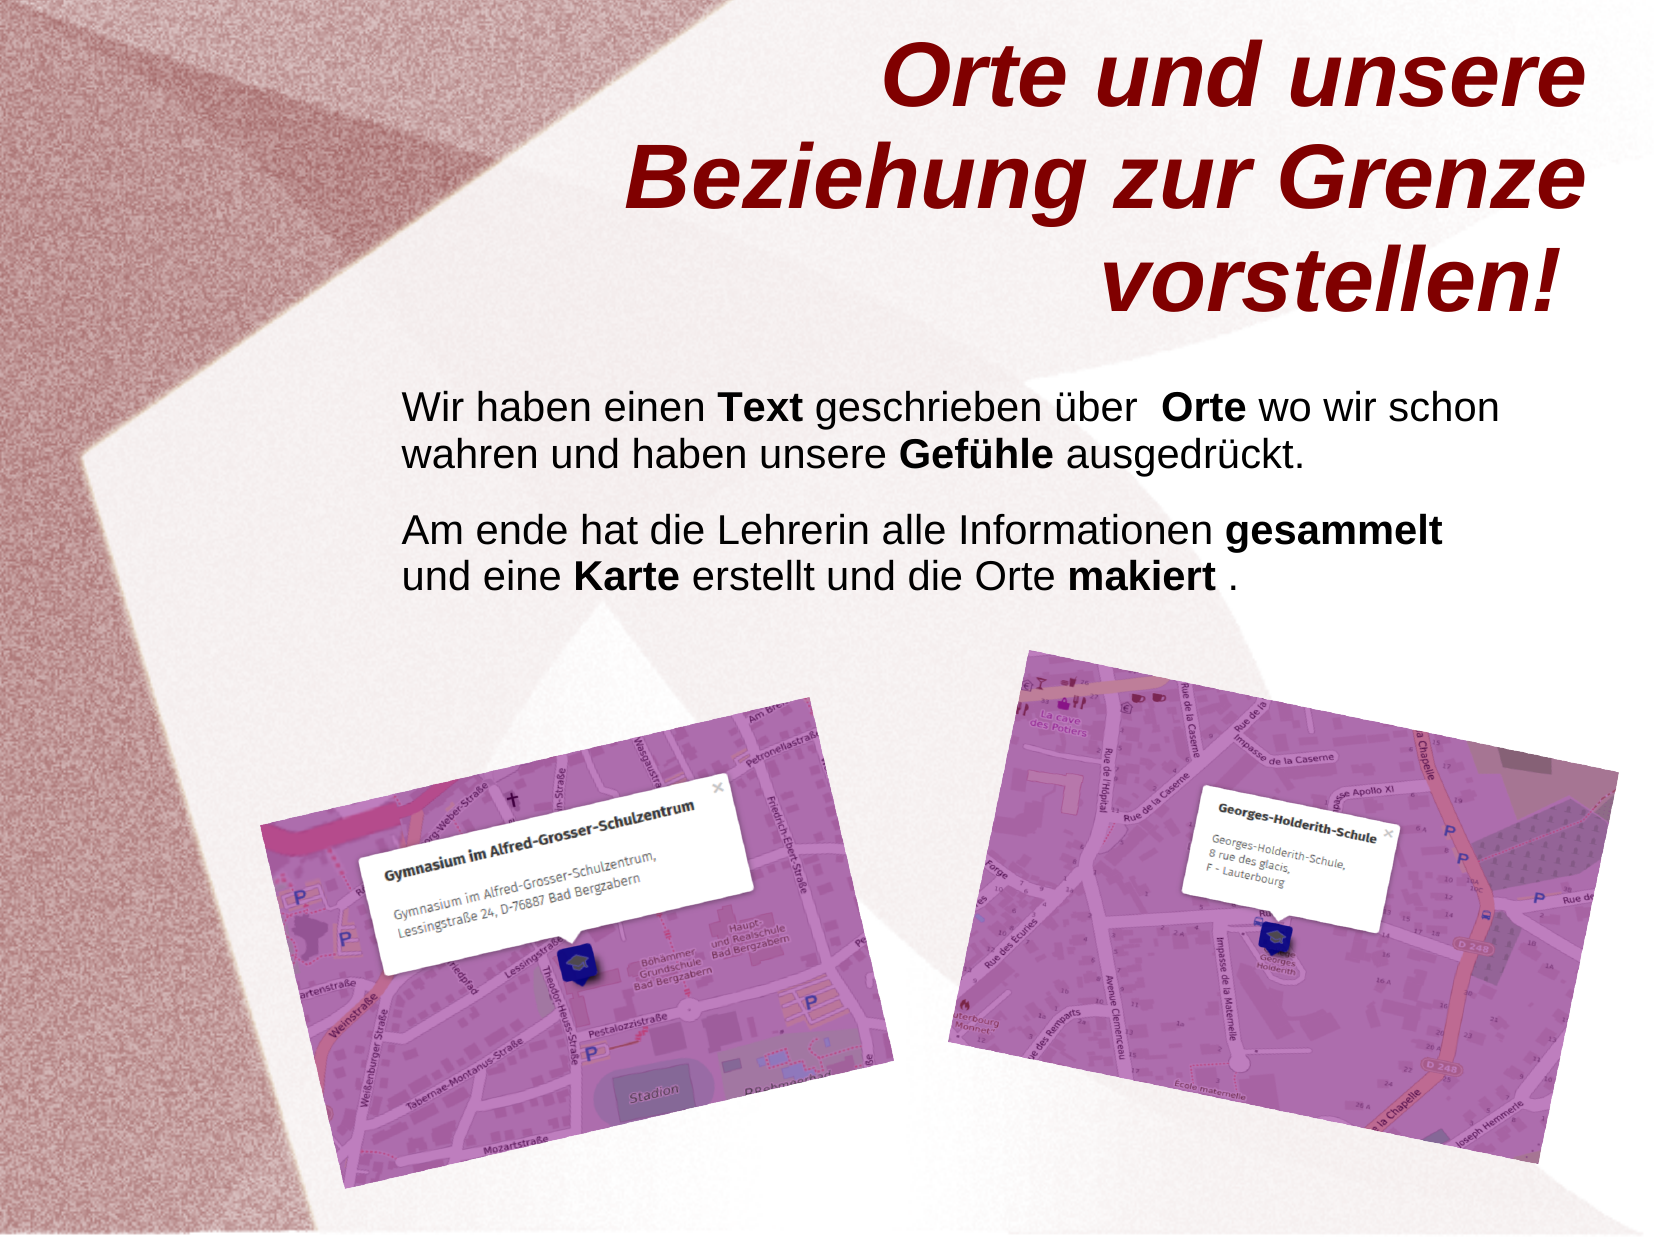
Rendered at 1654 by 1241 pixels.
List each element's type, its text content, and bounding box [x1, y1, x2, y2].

picture [0, 0, 1654, 1241]
list Wir haben einen Text geschrieben über Orte wo wir schon wahren und haben unsere Gefühle ausgedrückt. Am ende hat die Lehrerin alle Informationen gesammelt und eine Karte erstellt und die Orte makiert . [330, 384, 1518, 633]
title Orte und unsere Beziehung zur Grenze vorstellen! [578, 23, 1589, 331]
